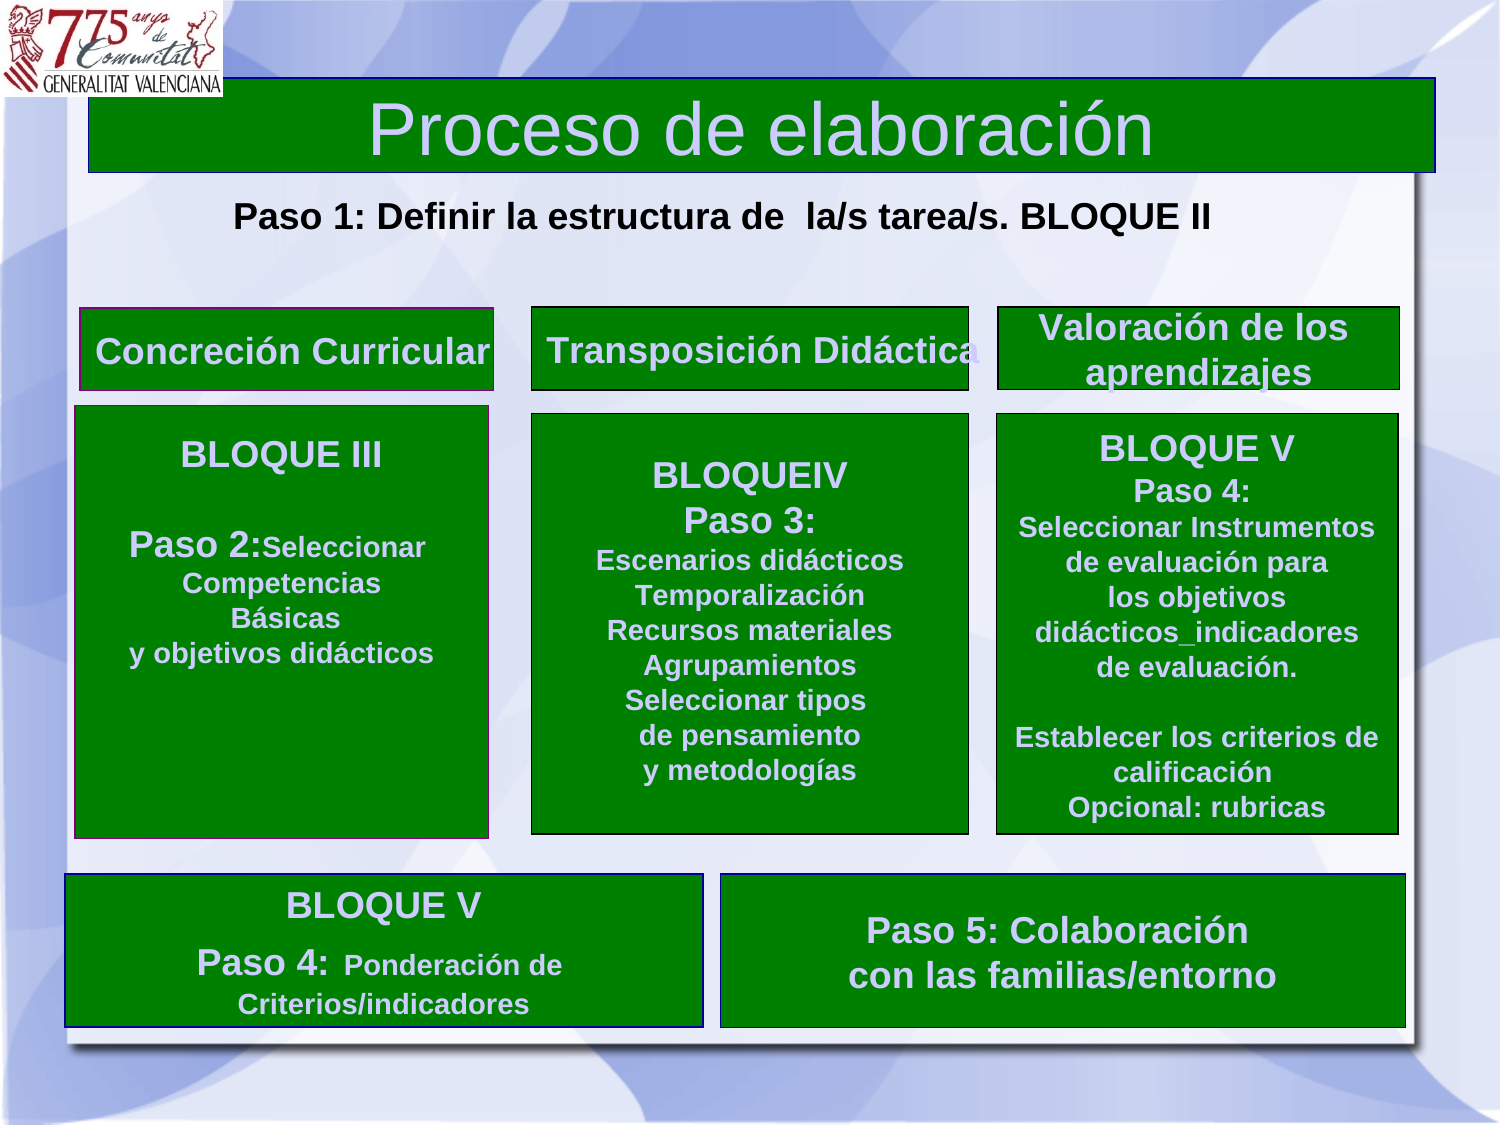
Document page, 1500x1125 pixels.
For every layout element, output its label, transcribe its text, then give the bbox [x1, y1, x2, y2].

picture [0, 0, 1500, 1125]
text_box BLOQUE V Paso 4: Ponderación de Criterios/indicadores [64, 873, 703, 1028]
text_box BLOQUE III Paso 2:Seleccionar Competencias Básicas y objetivos didácticos [74, 405, 489, 839]
text_box Proceso de elaboración [88, 78, 1436, 173]
text_box Valoración de los aprendizajes [998, 307, 1400, 390]
text_box Paso 1: Definir la estructura de la/s tarea/s. BLOQUE II [218, 184, 1247, 245]
table_header [75, 354, 528, 873]
text_box Transposición Didáctica [531, 307, 969, 390]
table_header [528, 354, 982, 985]
table_header [982, 354, 1436, 985]
text_box BLOQUEIV Paso 3: Escenarios didácticos Temporalización Recursos materiales Agrupamientos Seleccionar tipos de pensamiento y metodologías [531, 413, 969, 835]
text_box Concreción Curricular [80, 308, 494, 391]
text_box BLOQUE V Paso 4: Seleccionar Instrumentos de evaluación para los objetivos didácticos_indicadores de evaluación. Establecer los criterios de calificación Opcional: rubricas [996, 413, 1398, 835]
text_box Paso 5: Colaboración con las familias/entorno [720, 874, 1406, 1028]
